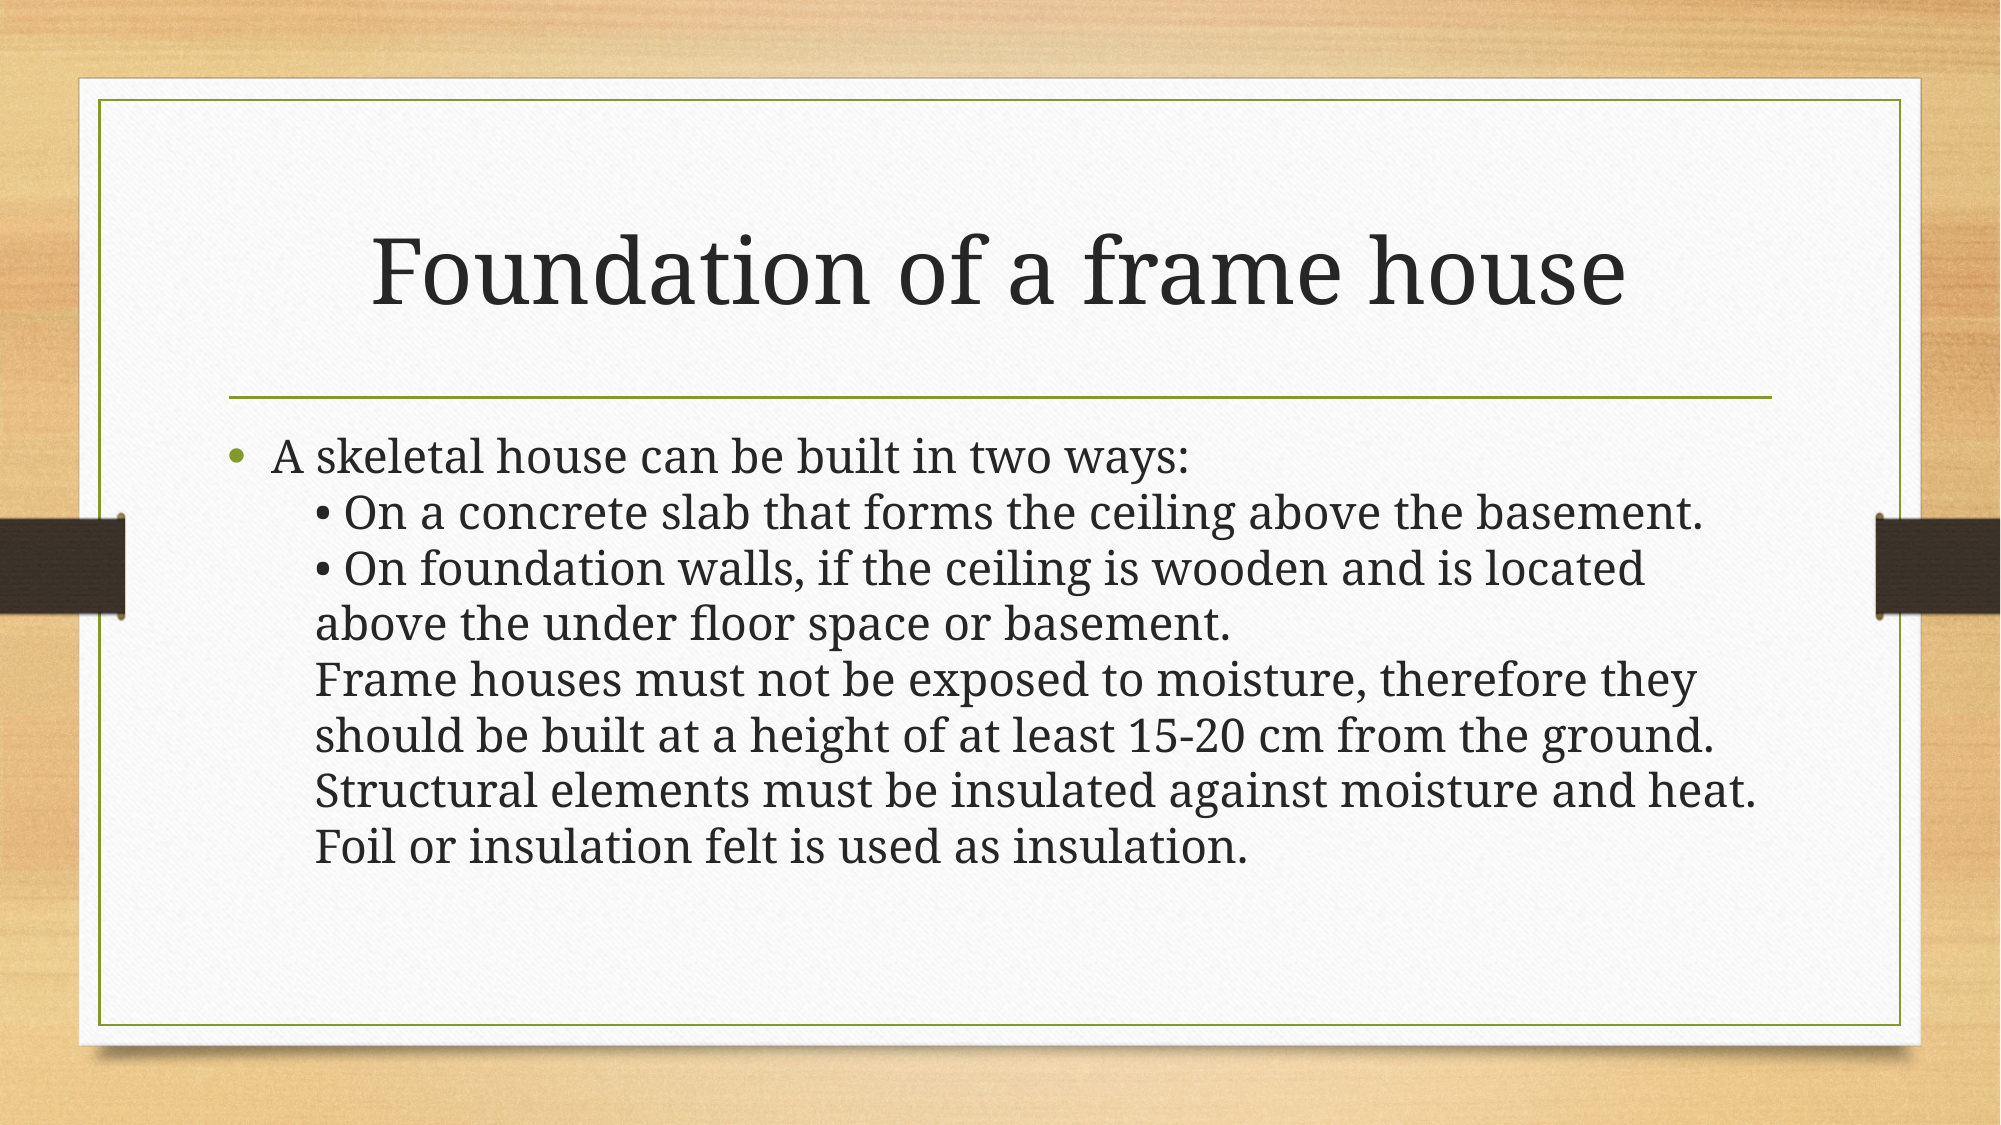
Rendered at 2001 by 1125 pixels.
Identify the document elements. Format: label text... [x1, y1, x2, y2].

list A skeletal house can be built in two ways: • On a concrete slab that forms the ceiling above the basement. • On foundation walls, if the ceiling is wooden and is located above the under floor space or basement. Frame houses must not be exposed to moisture, therefore they should be built at a height of at least 15-20 cm from the ground. Structural elements must be insulated against moisture and heat. Foil or insulation felt is used as insulation. [212, 419, 1788, 964]
title Foundation of a frame house [212, 161, 1788, 376]
